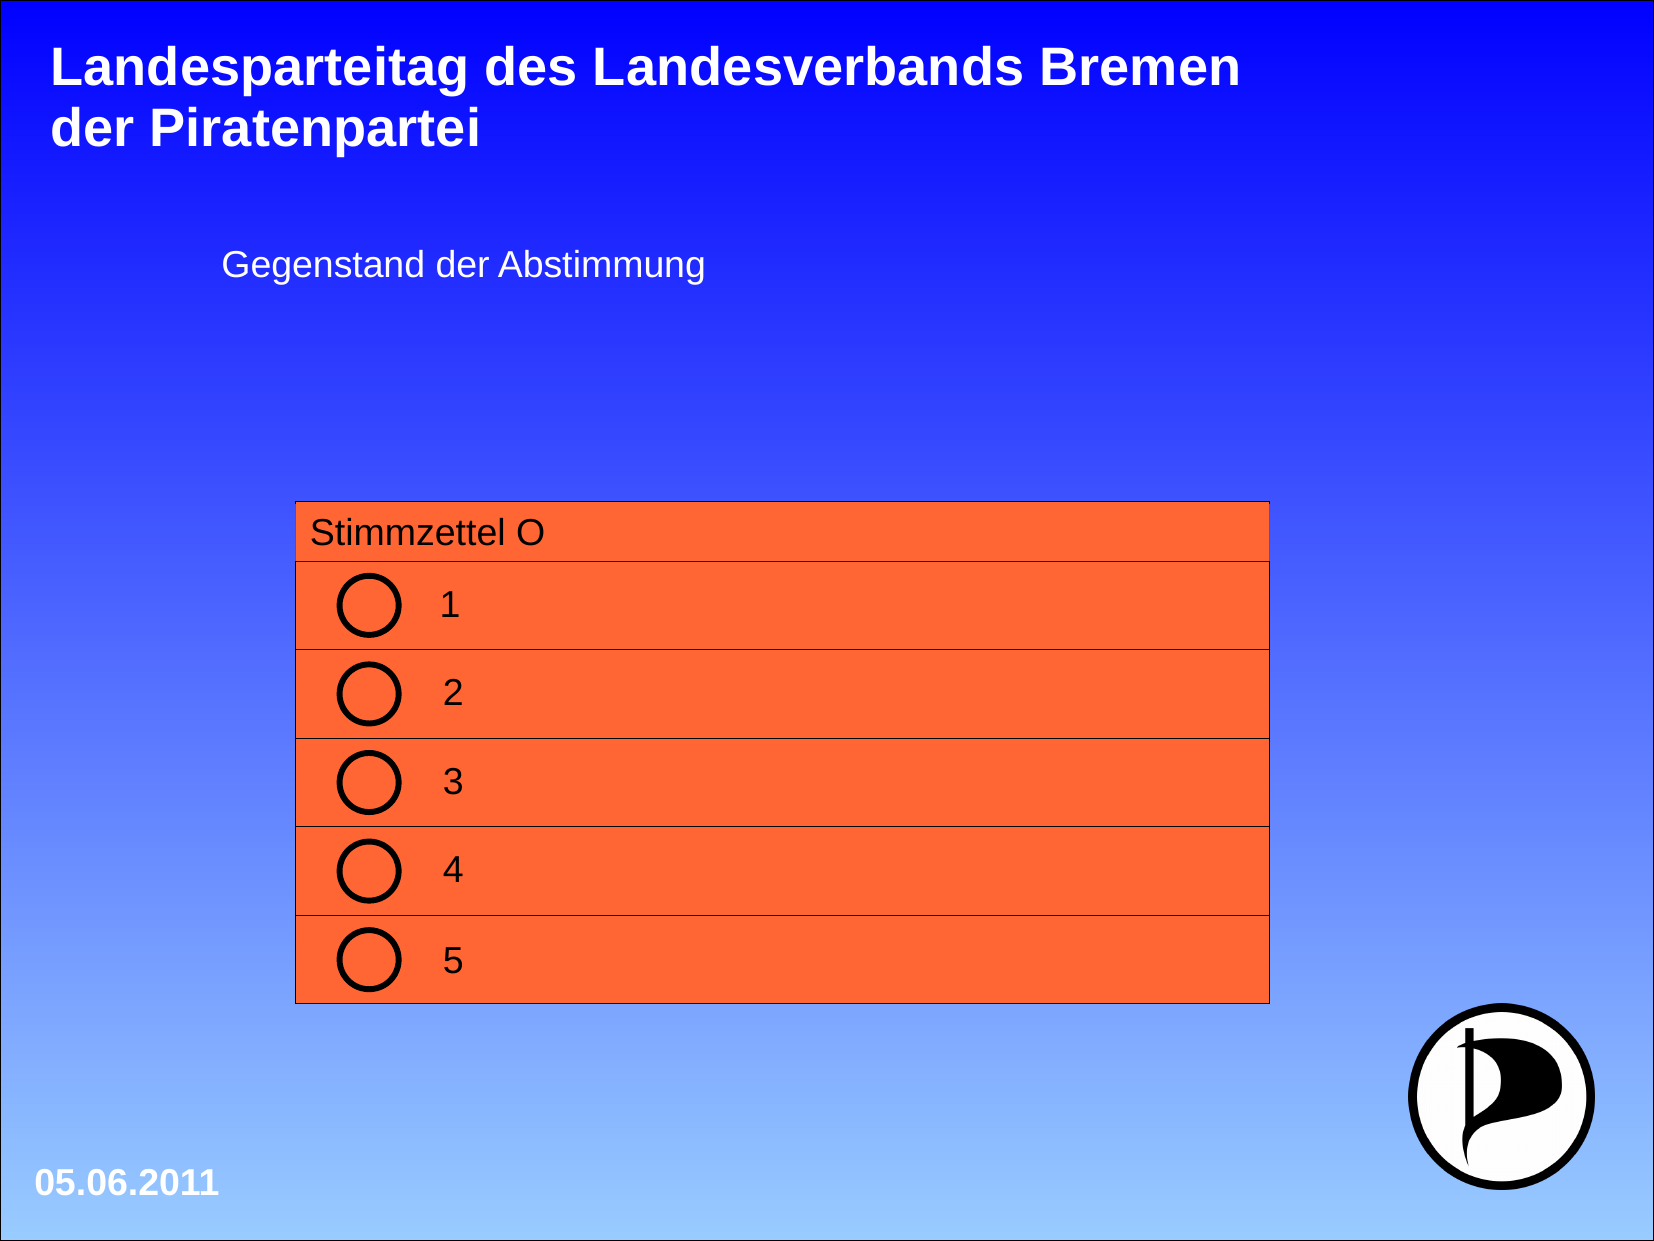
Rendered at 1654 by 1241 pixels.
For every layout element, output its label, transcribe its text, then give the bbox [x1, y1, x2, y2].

text_box 4 [1, 412, 206, 416]
text_box Gegenstand der Abstimmung [206, 236, 1388, 473]
text_box [295, 739, 1270, 826]
text_box 2 [428, 664, 479, 722]
text_box [295, 827, 1270, 915]
text_box [295, 650, 1270, 738]
text_box 4 [1388, 412, 1653, 416]
text_box 3 [428, 752, 479, 810]
text_box Stimmzettel O [295, 504, 1270, 562]
text_box 4 [428, 841, 479, 899]
text_box 1 [424, 575, 476, 633]
text_box [295, 916, 1270, 1004]
picture [1408, 1003, 1595, 1190]
text_box 5 [428, 932, 479, 990]
text_box [295, 562, 1270, 649]
